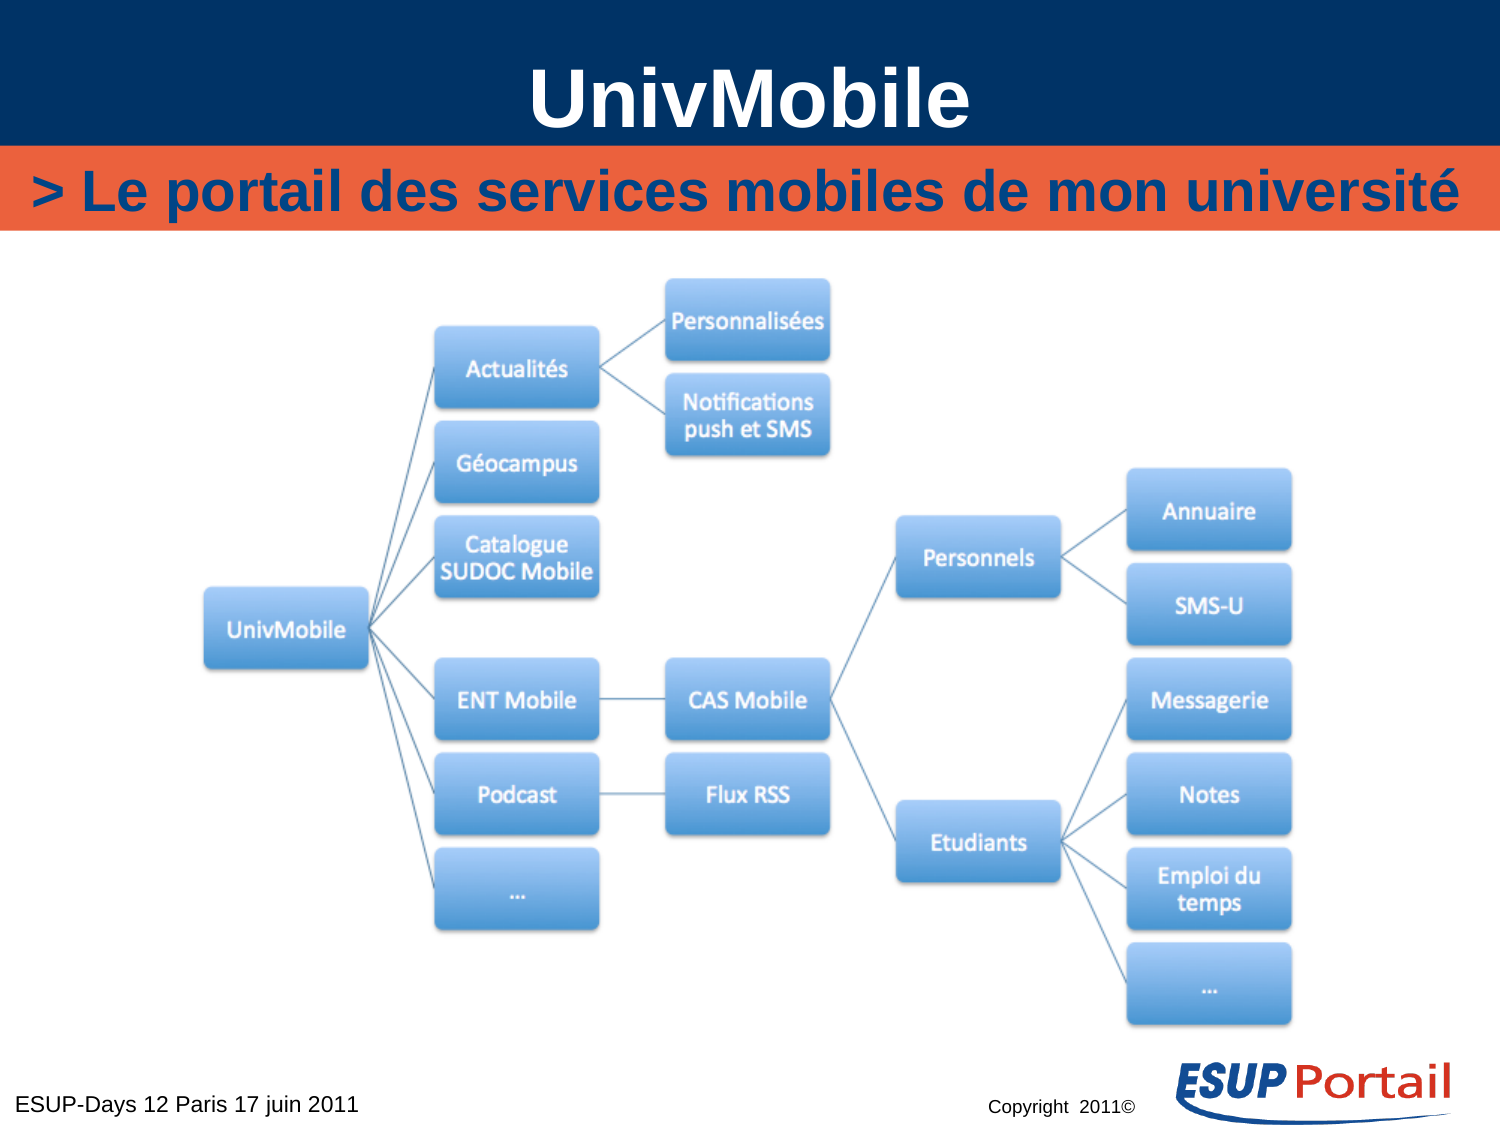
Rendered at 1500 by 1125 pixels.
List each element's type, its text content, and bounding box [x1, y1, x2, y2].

text_box > Le portail des services mobiles de mon université [0, 145, 1500, 231]
text_box ESUP-Days 12 Paris 17 juin 2011 [0, 1070, 632, 1125]
picture [192, 265, 1308, 1052]
text_box UnivMobile [0, 0, 1500, 145]
picture [1175, 1062, 1451, 1125]
